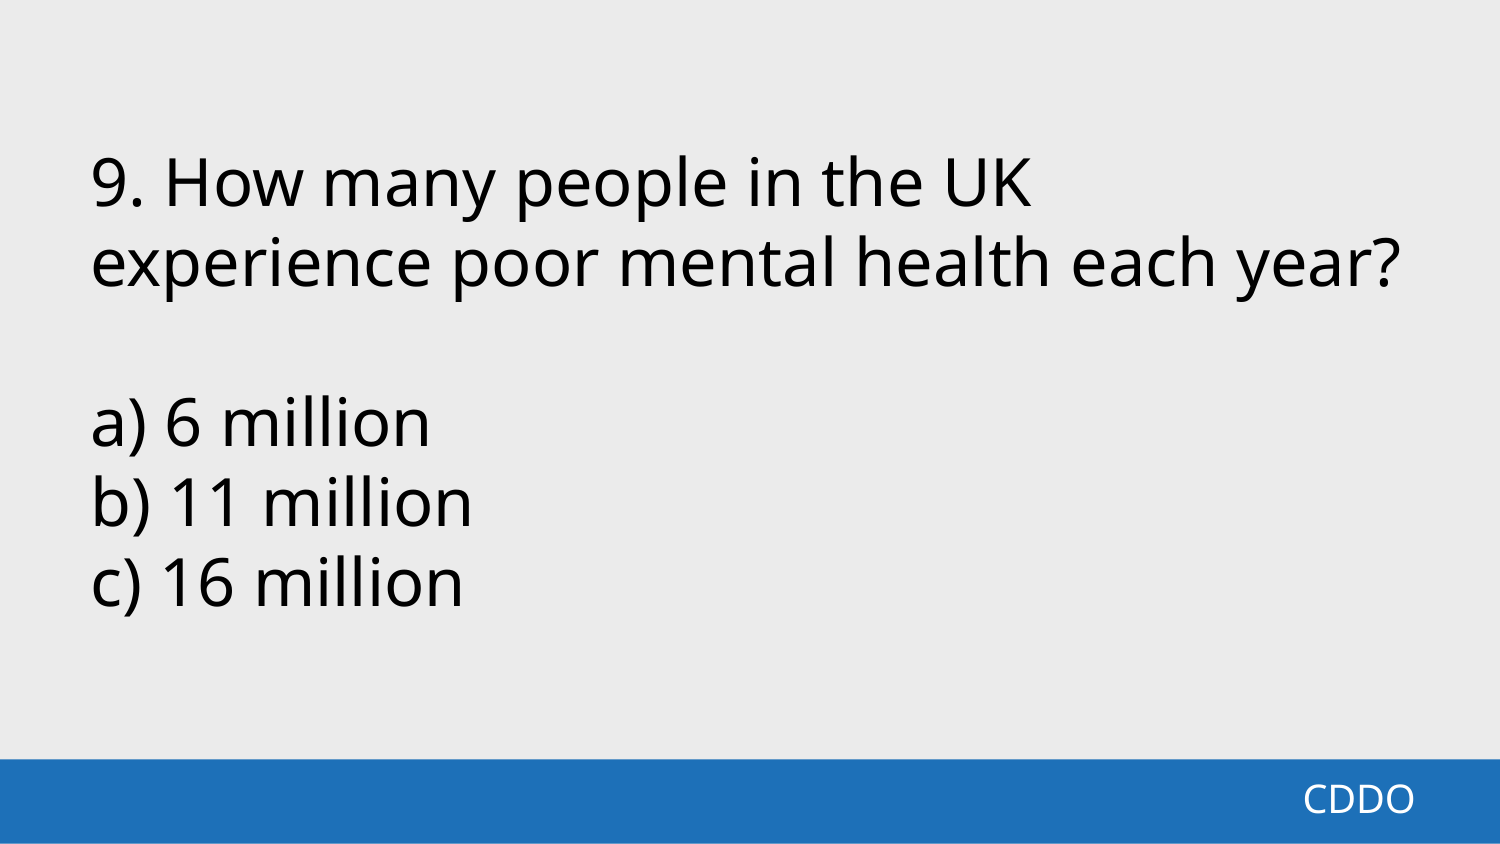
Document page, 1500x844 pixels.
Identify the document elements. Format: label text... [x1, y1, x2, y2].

text_box 9. How many people in the UK experience poor mental health each year? a) 6 million b) 11 million c) 16 million [87, 0, 1416, 760]
